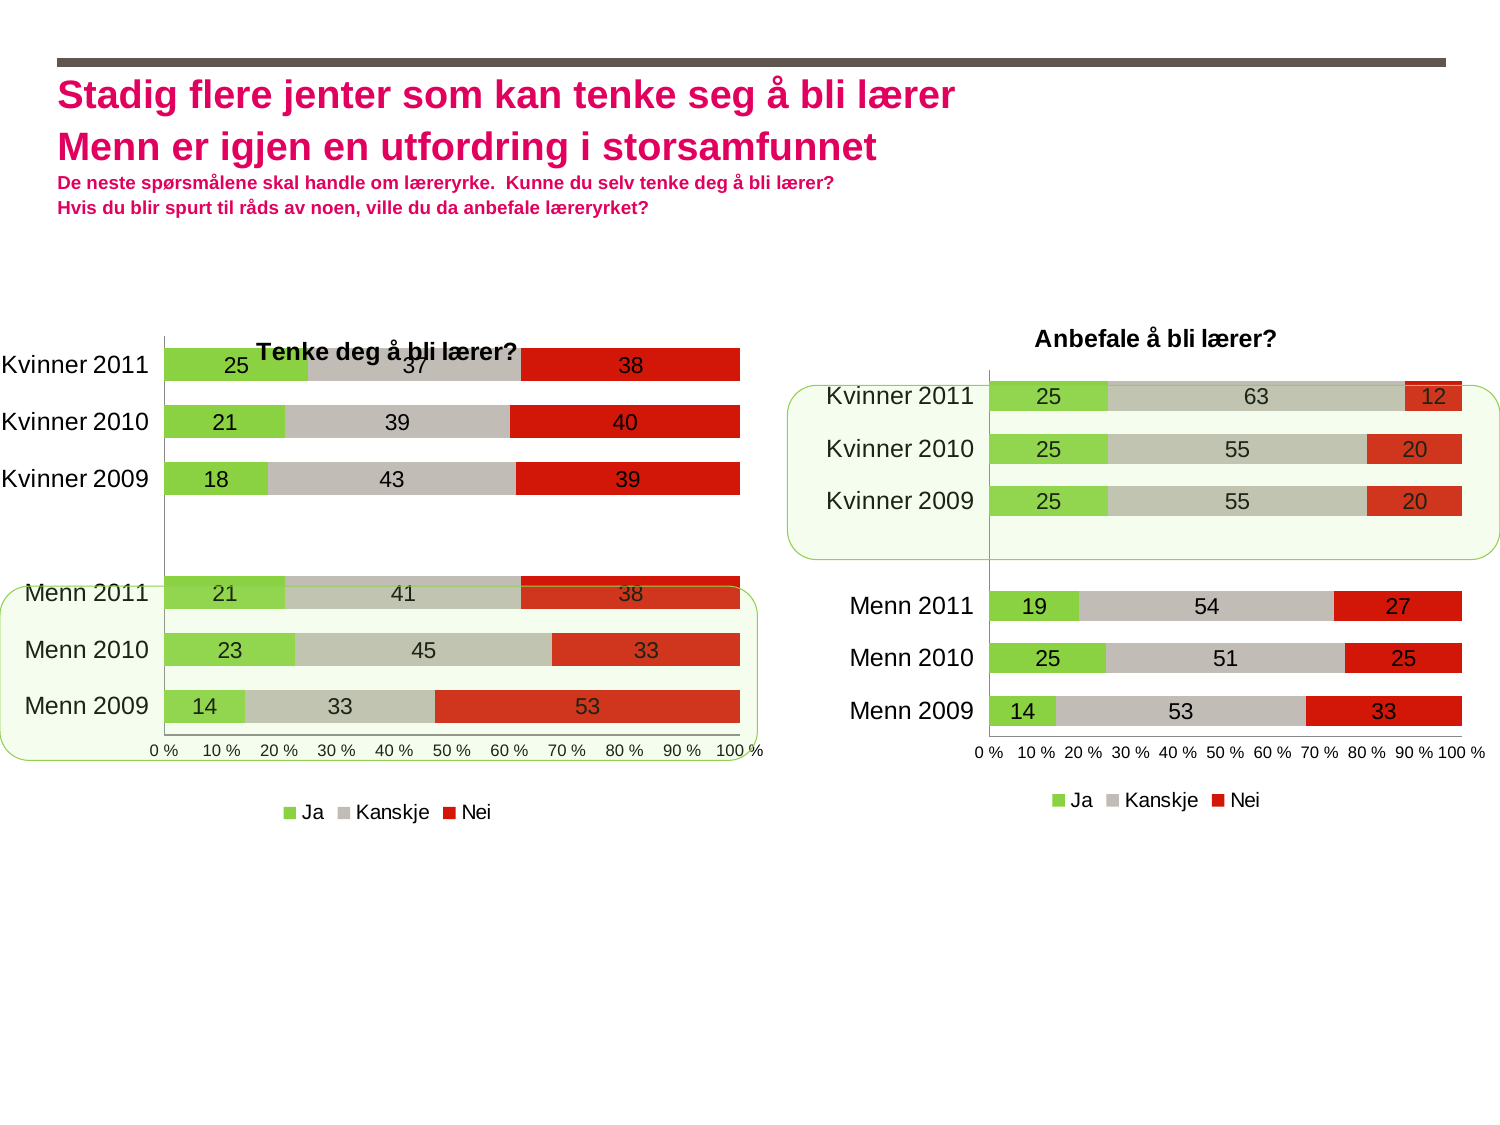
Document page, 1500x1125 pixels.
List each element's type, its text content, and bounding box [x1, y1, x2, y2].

chart [812, 299, 1500, 406]
text_box [787, 385, 1500, 560]
text_box [0, 586, 758, 761]
chart [0, 312, 775, 831]
chart [812, 539, 1500, 819]
title Stadig flere jenter som kan tenke seg å bli lærer Menn er igjen en utfordring i storsamfunnet De neste spørsmålene skal handle om læreryrke. Kunne du selv tenke deg å bli lærer? Hvis du blir spurt til råds av noen, ville du da anbefale læreryrket? [57, 64, 1034, 232]
